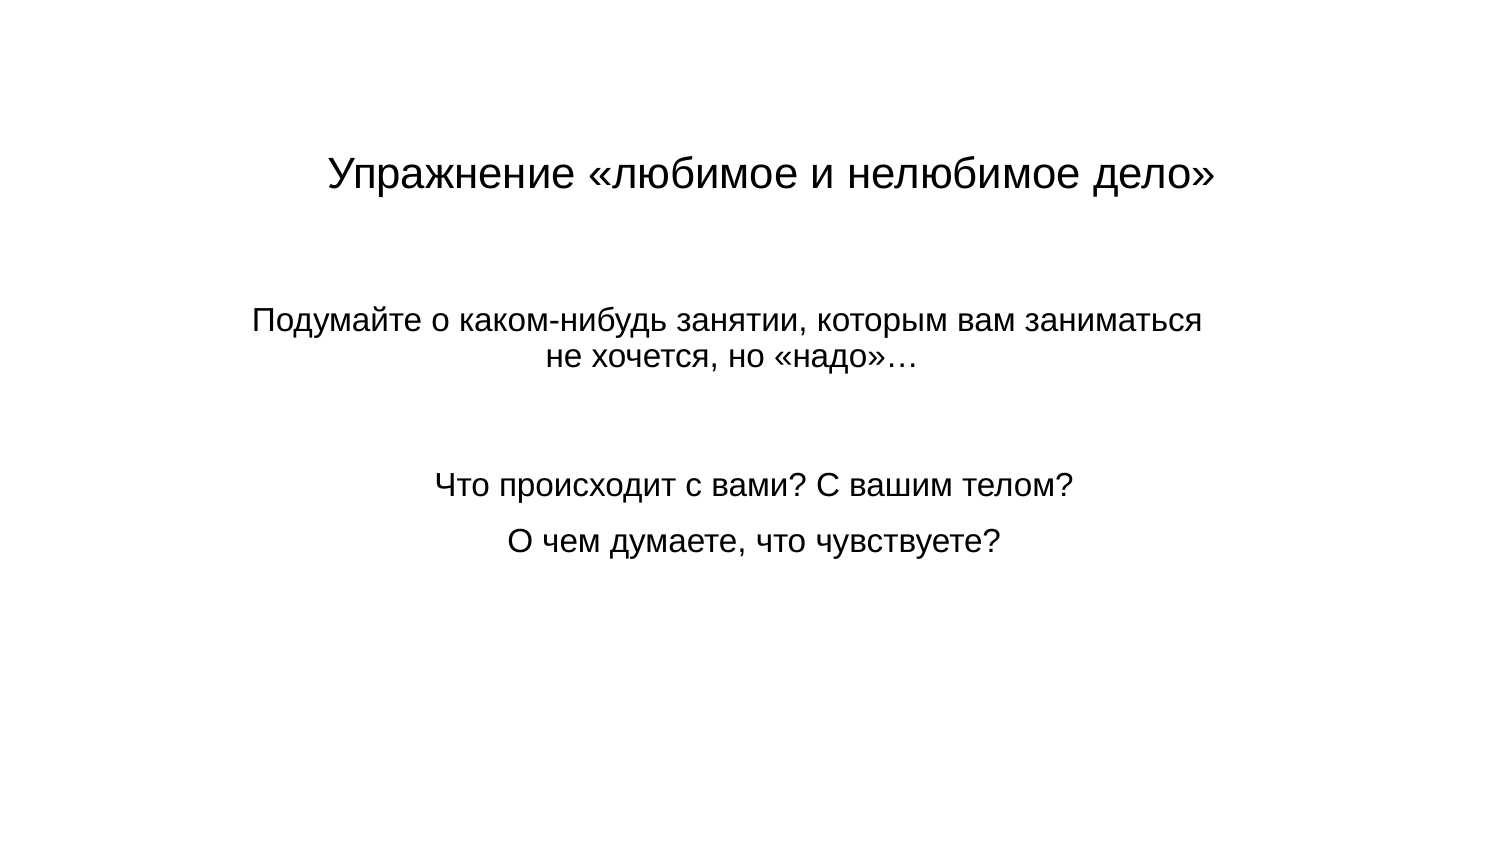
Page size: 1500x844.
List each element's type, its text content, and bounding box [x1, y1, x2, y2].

text_box Упражнение «любимое и нелюбимое дело» [112, 141, 1432, 210]
text_box Подумайте о каком-нибудь занятии, которым вам заниматься не хочется, но «надо»… Что происходит с вами? С вашим телом? О чем думаете, что чувствуете? [67, 302, 1398, 660]
